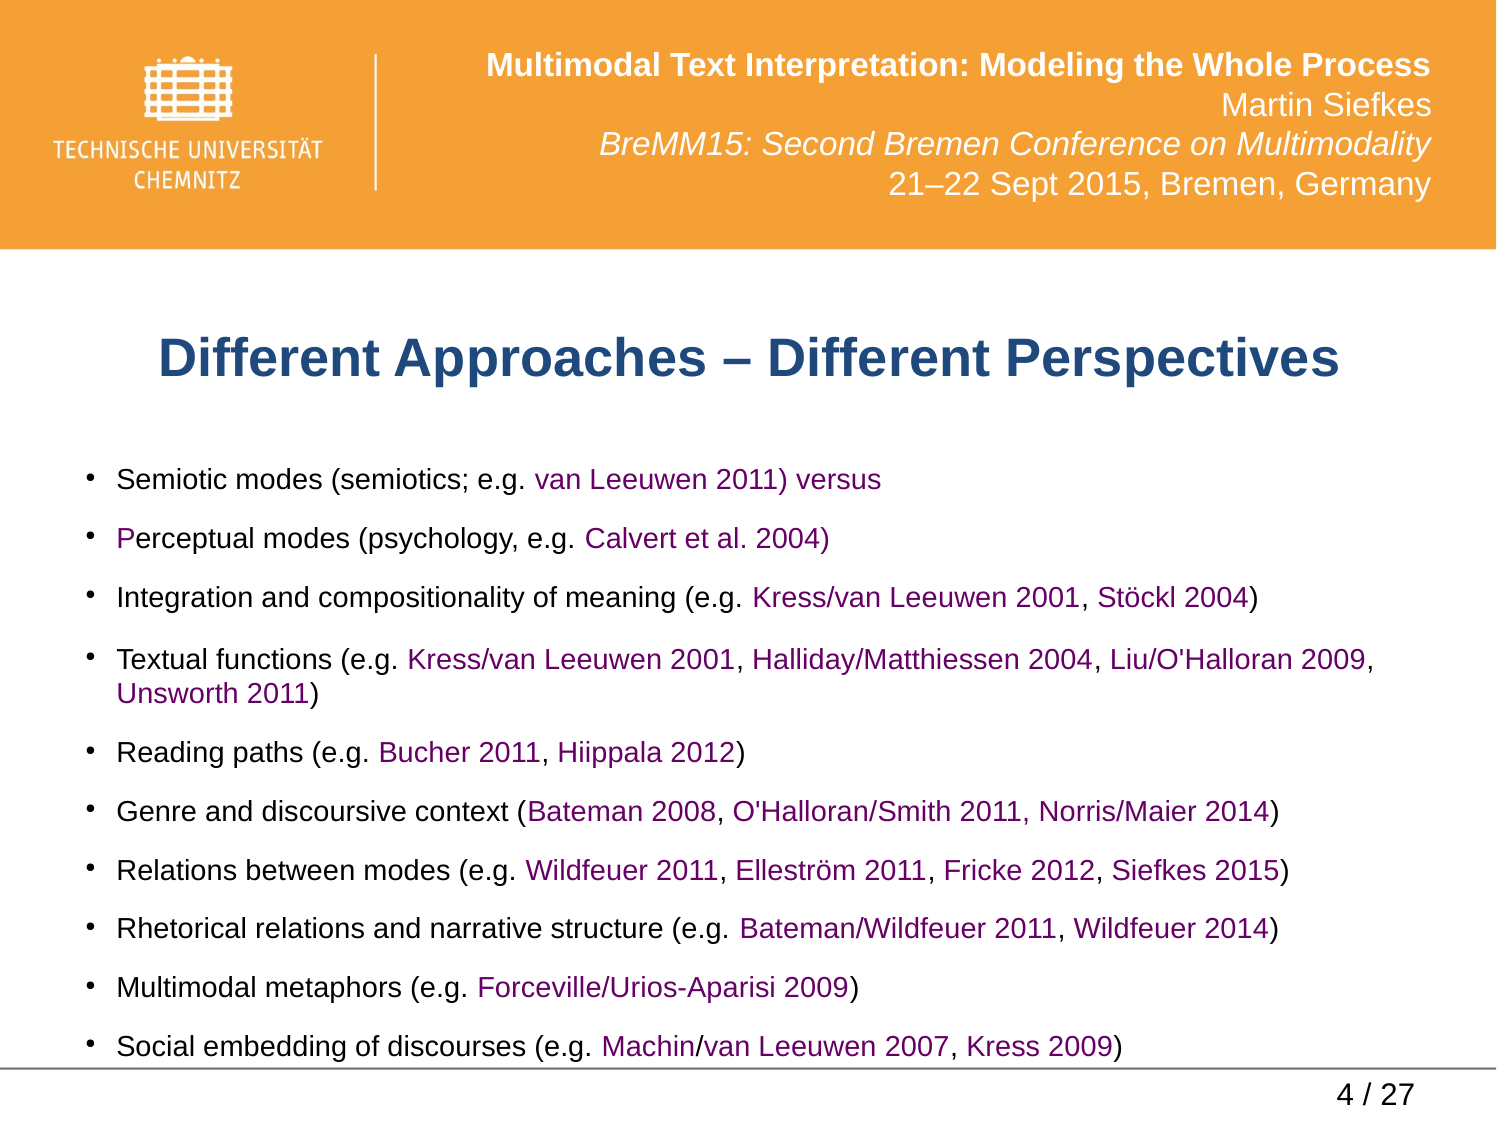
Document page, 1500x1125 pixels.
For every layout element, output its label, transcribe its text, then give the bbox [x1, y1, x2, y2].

list [419, 45, 774, 197]
text_box <Foliennummer> / 27 [1162, 1069, 1500, 1120]
picture [0, 0, 1497, 1125]
list Semiotic modes (semiotics; e.g. van Leeuwen 2011) versus Perceptual modes (psychology, e.g. Calvert et al. 2004) Integration and compositionality of meaning (e.g. Kress/van Leeuwen 2001, Stöckl 2004) Textual functions (e.g. Kress/van Leeuwen 2001, Halliday/Matthiessen 2004, Liu/O'Halloran 2009, Unsworth 2011) Reading paths (e.g. Bucher 2011, Hiippala 2012) Genre and discoursive context (Bateman 2008, O'Halloran/Smith 2011, Norris/Maier 2014) Relations between modes (e.g. Wildfeuer 2011, Elleström 2011, Fricke 2012, Siefkes 2015) Rhetorical relations and narrative structure (e.g. Bateman/Wildfeuer 2011, Wildfeuer 2014) Multimodal metaphors (e.g. Forceville/Urios-Aparisi 2009) Social embedding of discourses (e.g. Machin/van Leeuwen 2007, Kress 2009) [75, 460, 1489, 1063]
text_box Different Approaches – Different Perspectives [59, 314, 1441, 449]
